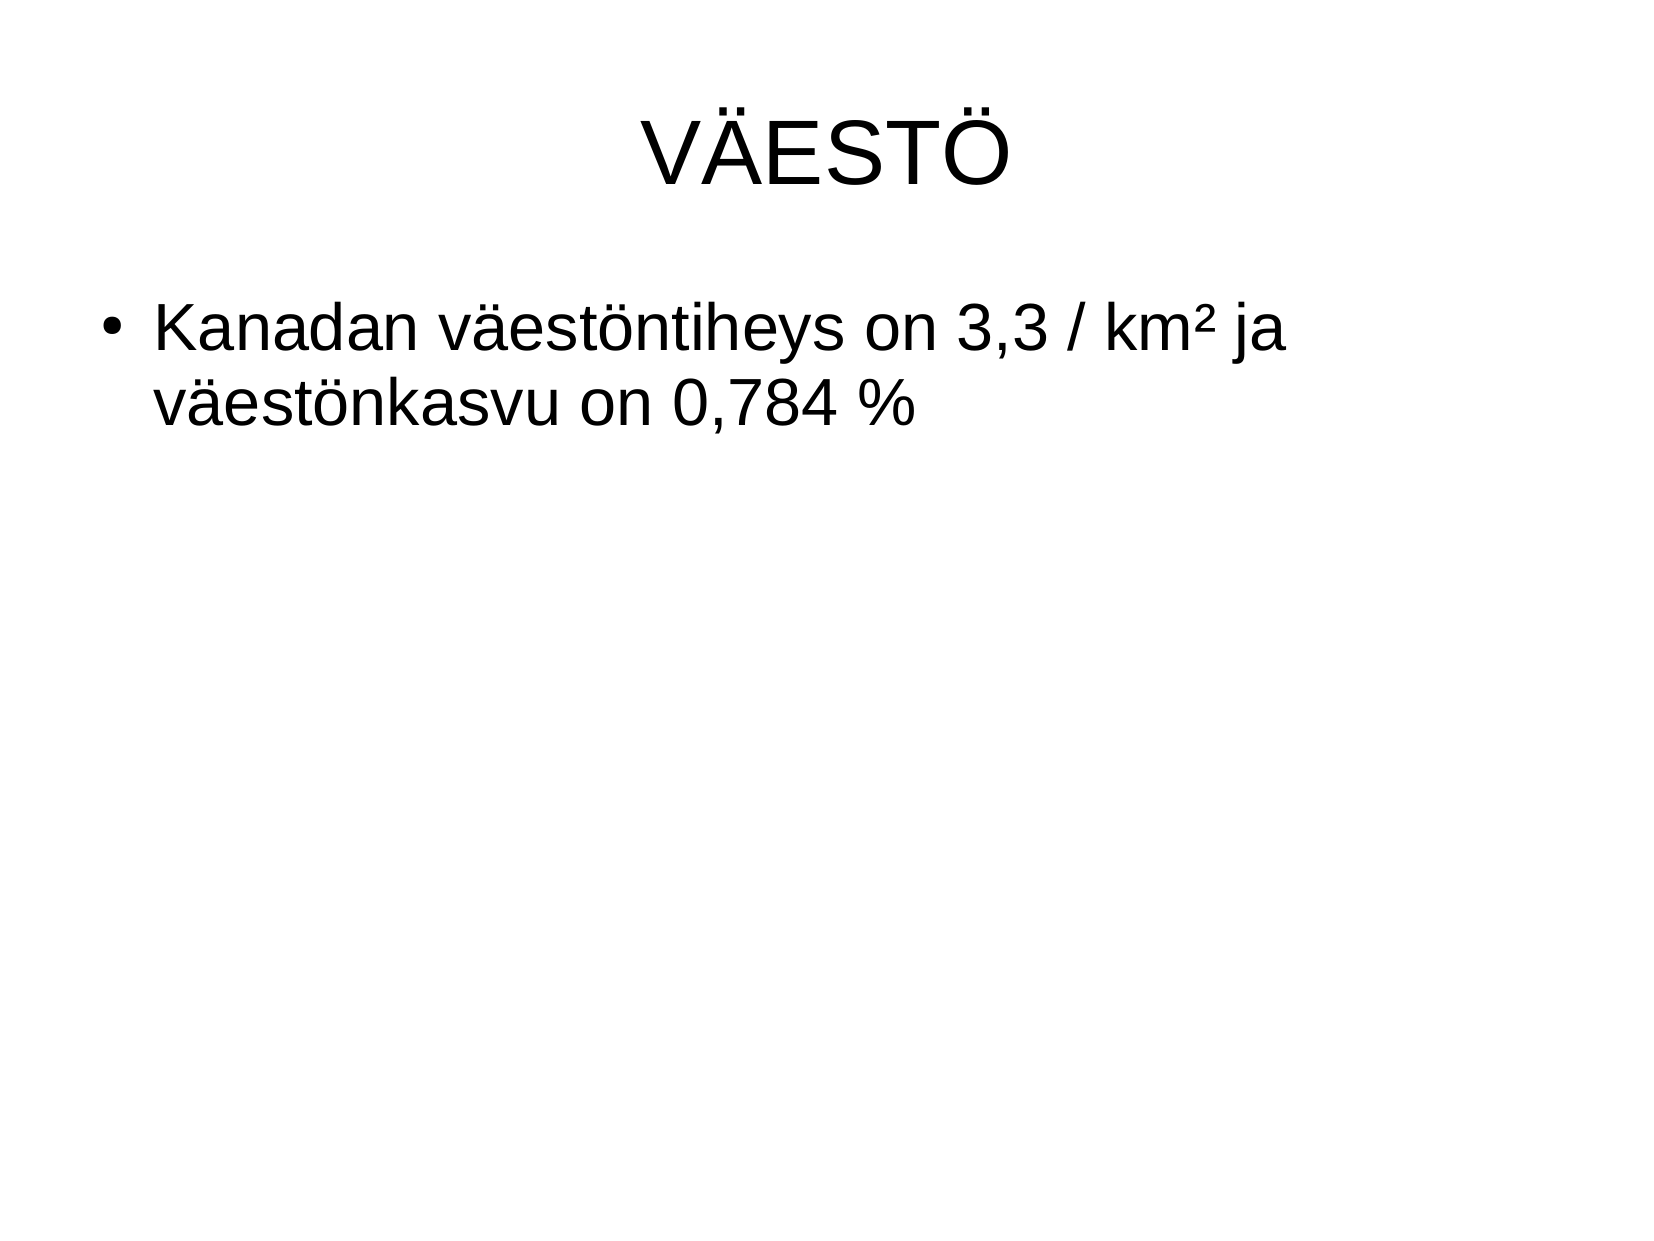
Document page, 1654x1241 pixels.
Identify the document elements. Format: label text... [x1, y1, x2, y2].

title VÄESTÖ [82, 49, 1571, 257]
list Kanadan väestöntiheys on 3,3 / km² ja väestönkasvu on 0,784 % [82, 290, 1571, 1010]
